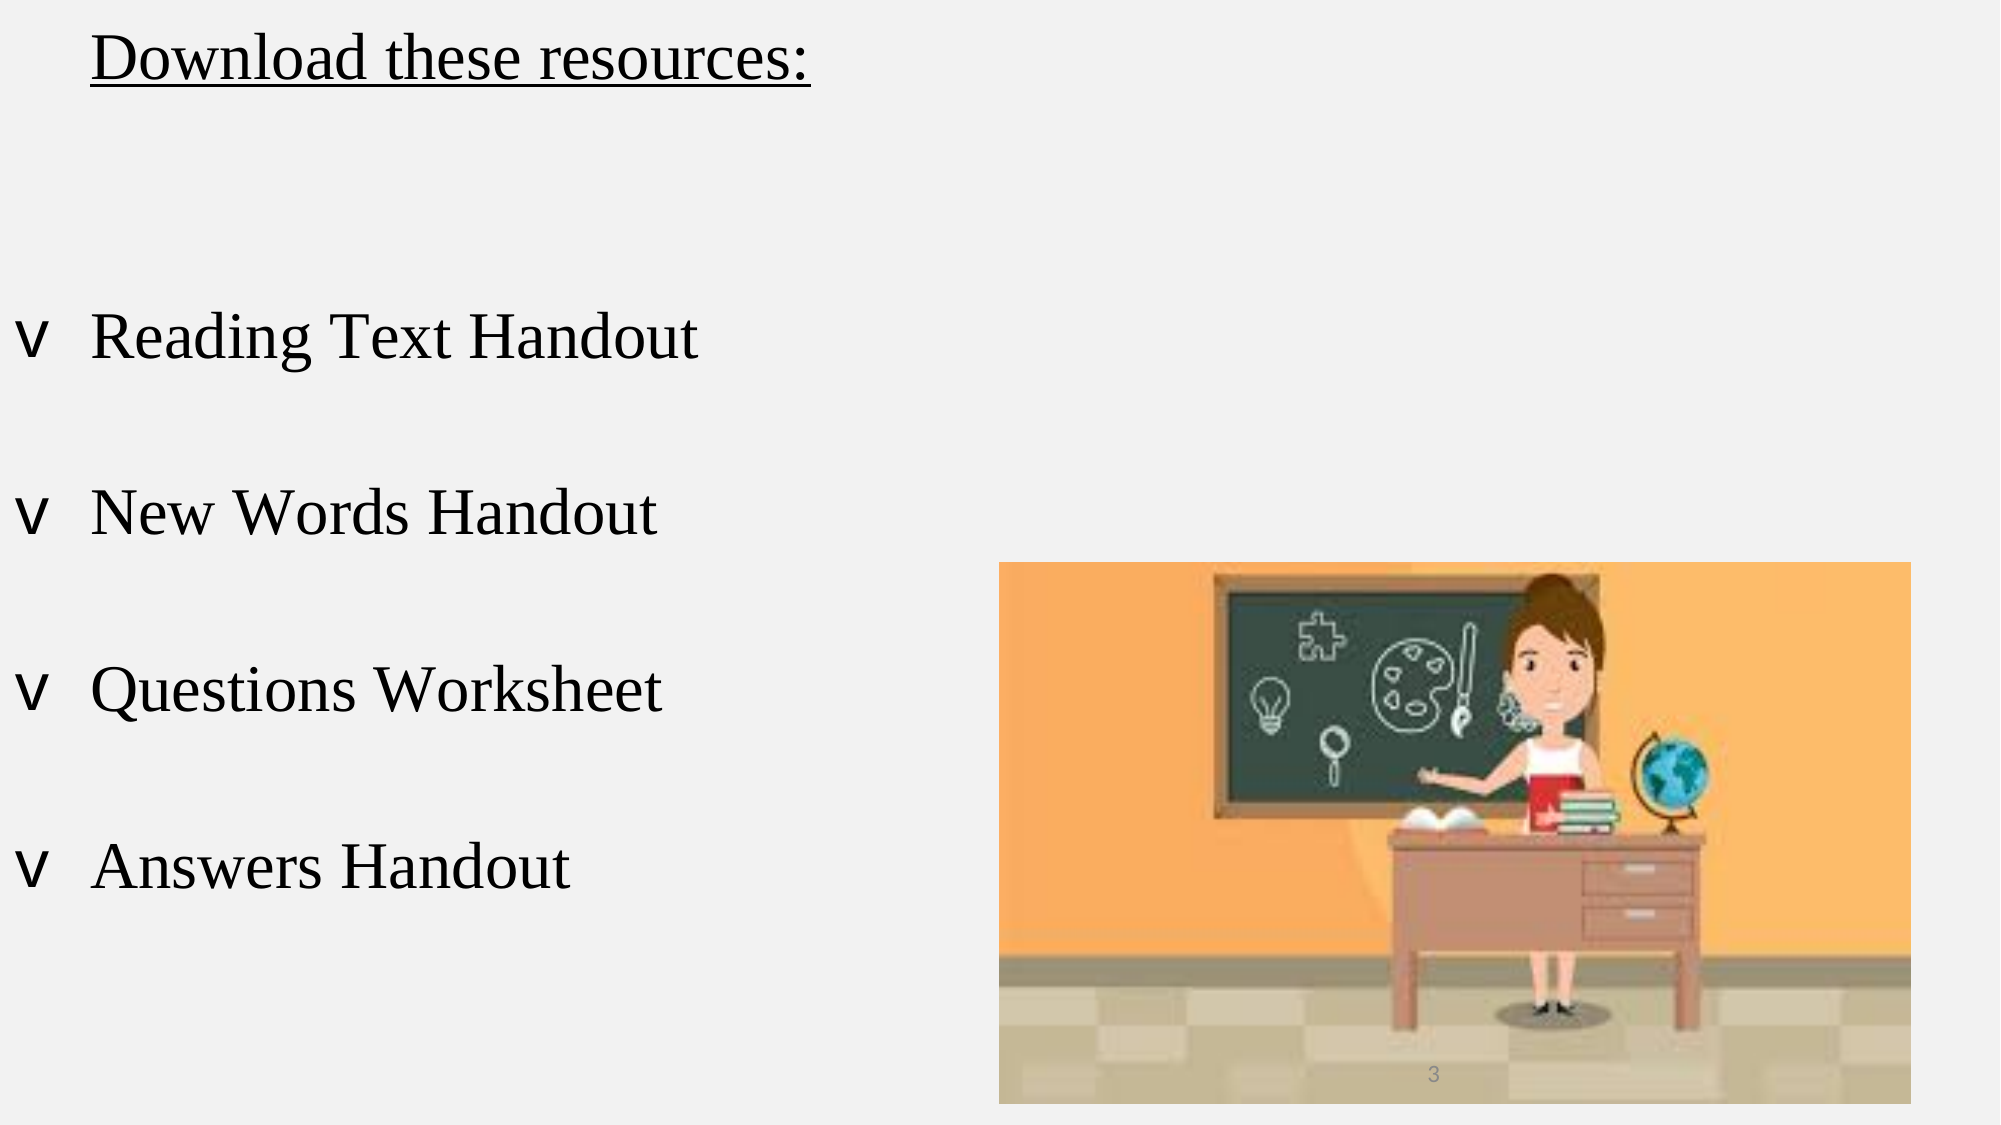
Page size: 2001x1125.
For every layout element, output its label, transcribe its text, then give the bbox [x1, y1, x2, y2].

text_box Download these resources: Reading Text Handout New Words Handout Questions Worksheet Answers Handout [0, 0, 2000, 1125]
text_box [1412, 1042, 1863, 1103]
picture [999, 562, 1911, 1104]
